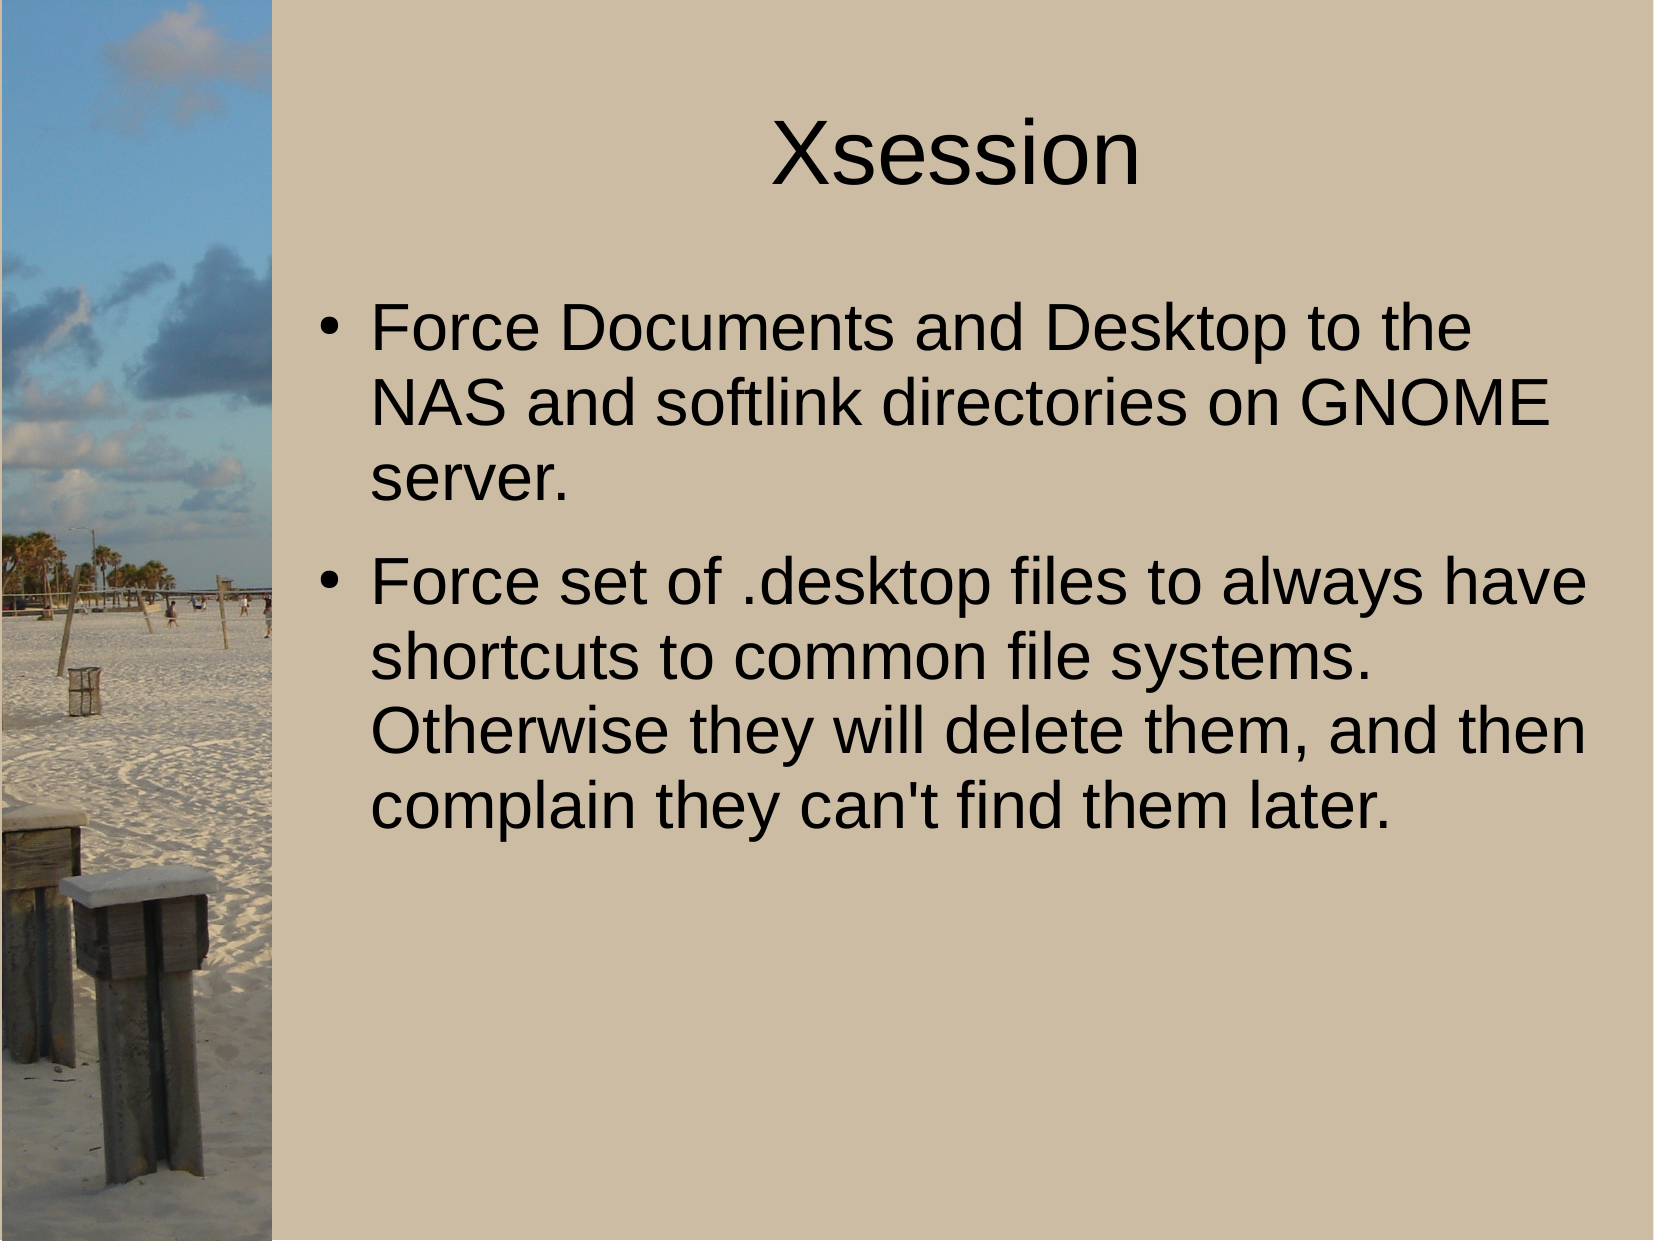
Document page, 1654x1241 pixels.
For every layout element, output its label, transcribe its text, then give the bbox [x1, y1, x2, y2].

title Xsession [300, 56, 1613, 250]
picture [2, 0, 272, 1241]
list Force Documents and Desktop to the NAS and softlink directories on GNOME server. Force set of .desktop files to always have shortcuts to common file systems. Otherwise they will delete them, and then complain they can't find them later. [300, 290, 1613, 1094]
